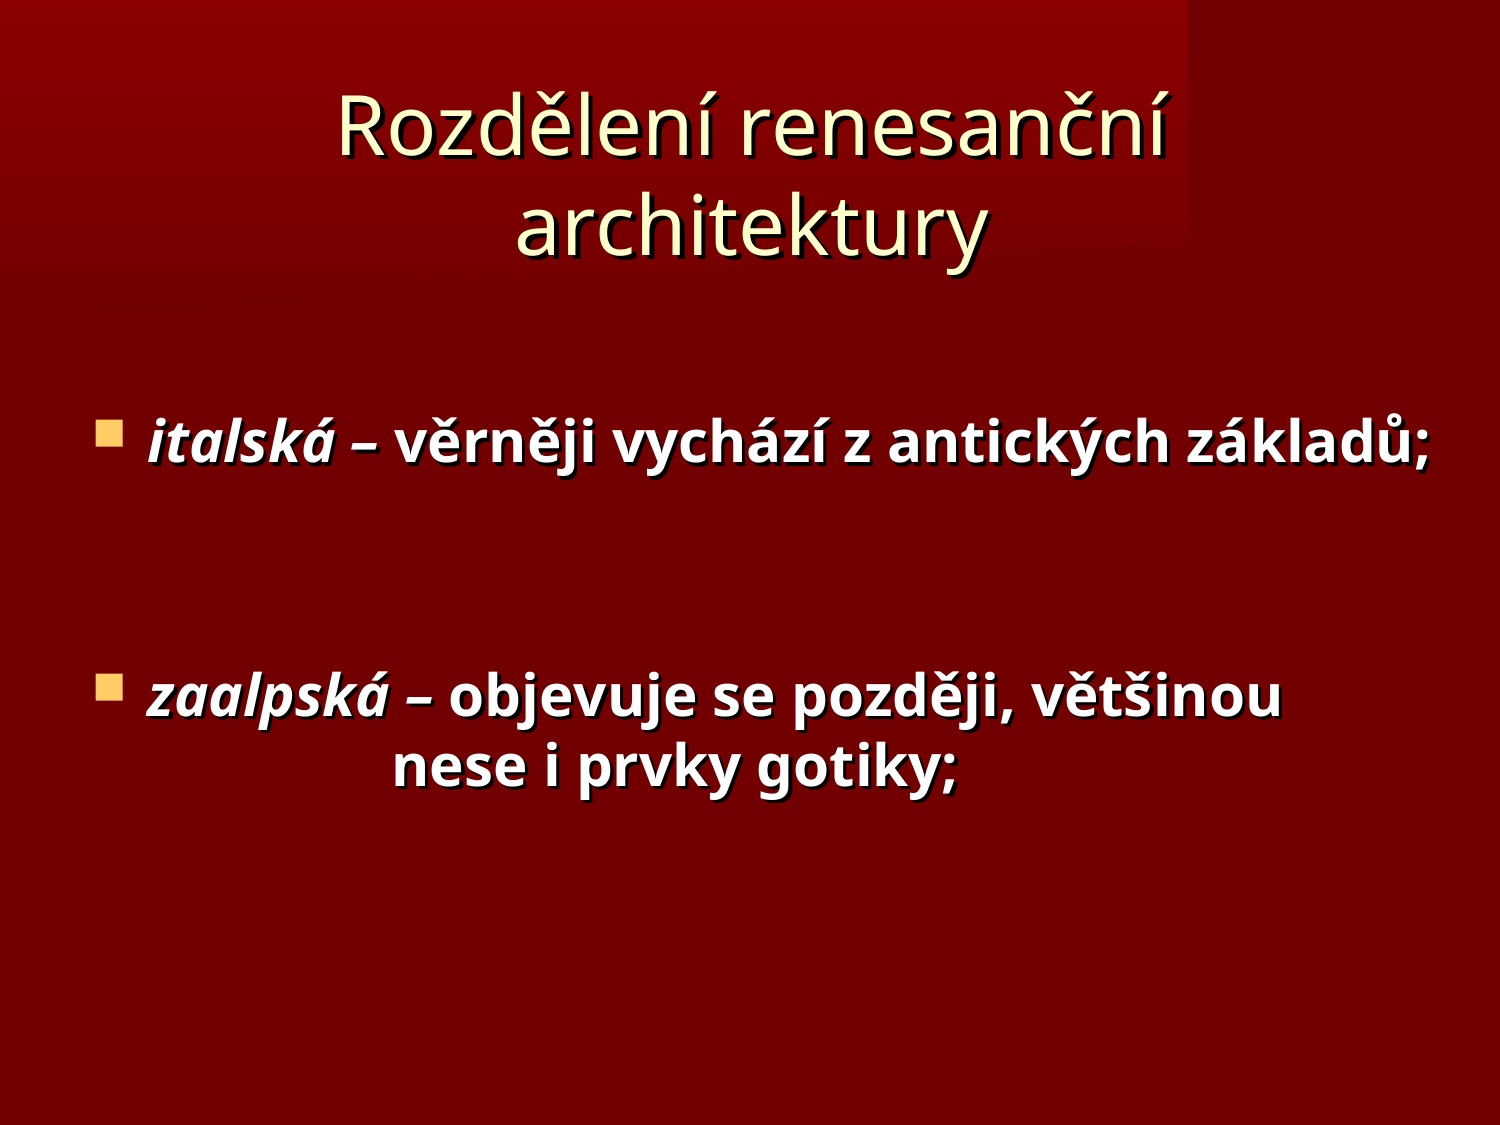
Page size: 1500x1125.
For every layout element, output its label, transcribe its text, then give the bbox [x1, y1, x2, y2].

list italská – věrněji vychází z antických základů; zaalpská – objevuje se později, většinou nese i prvky gotiky; [76, 397, 1471, 1048]
title Rozdělení renesanční architektury [76, 78, 1427, 266]
